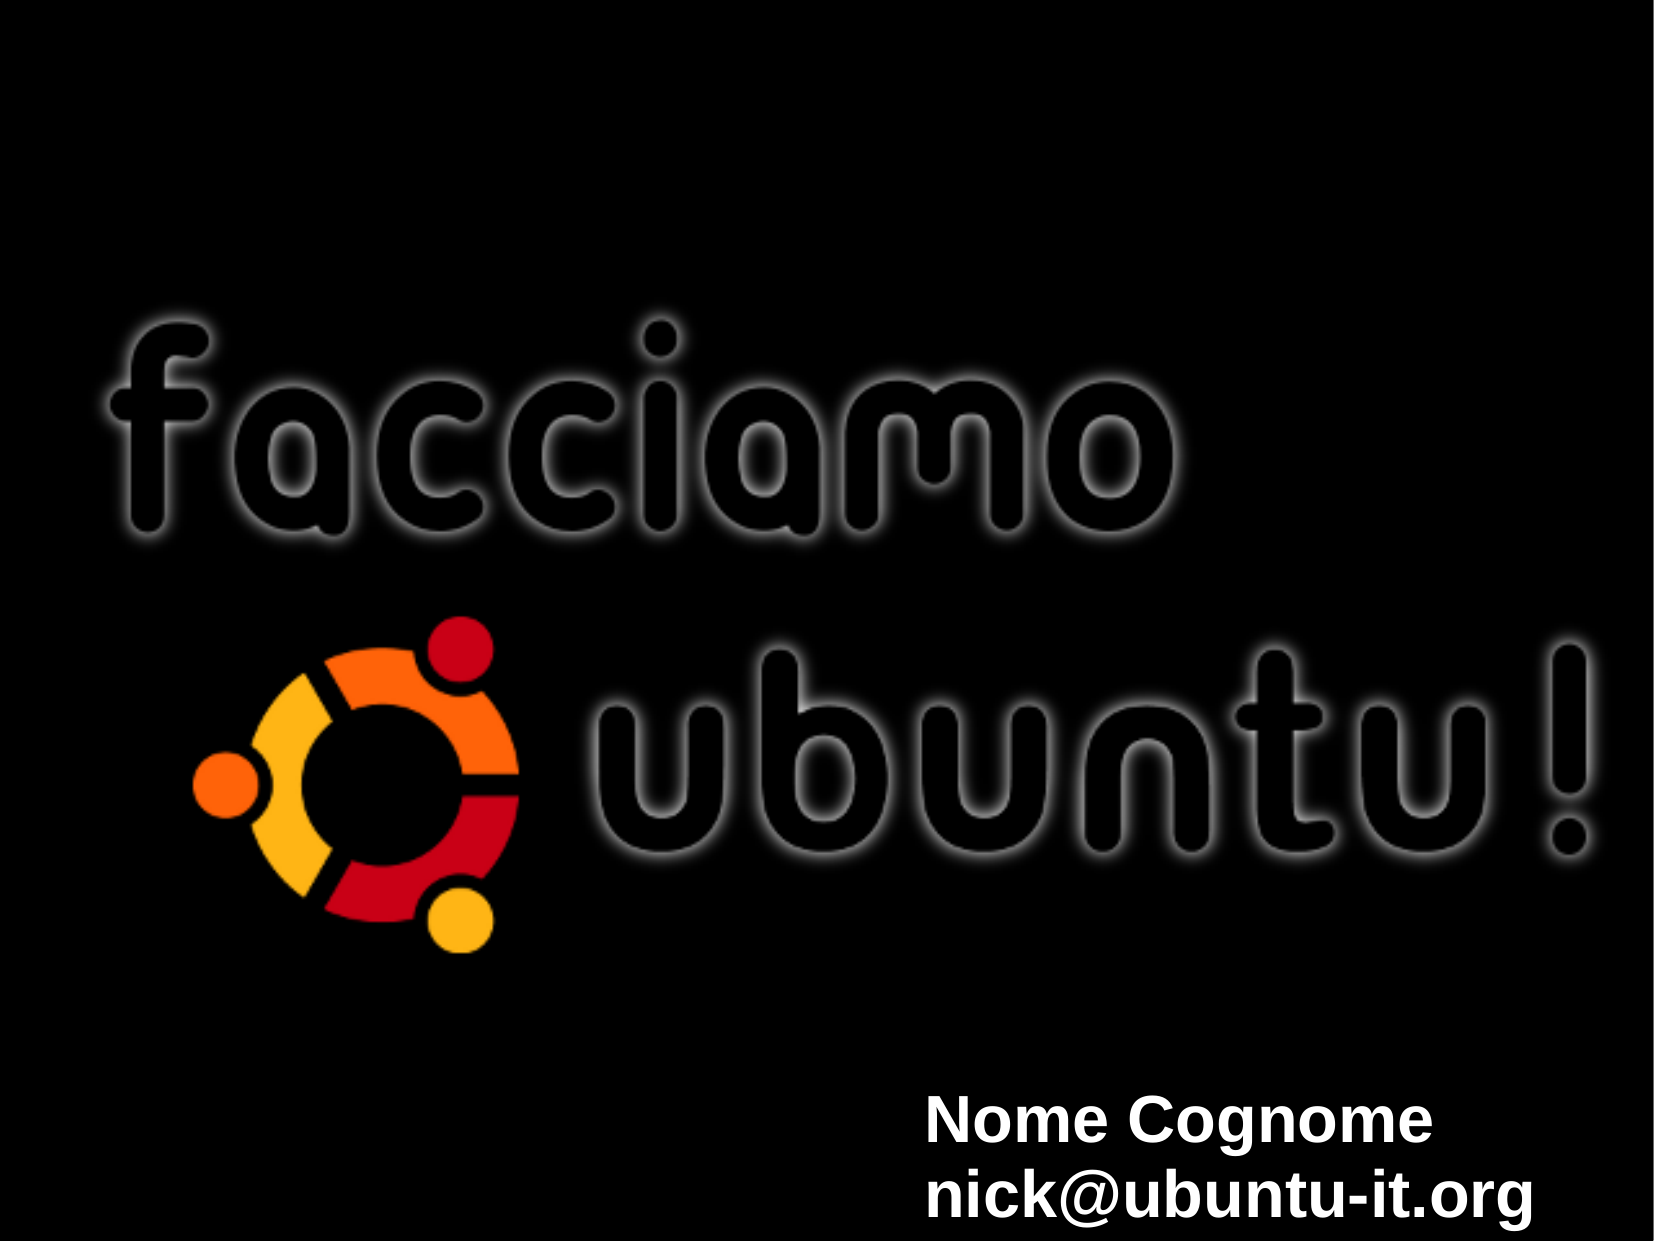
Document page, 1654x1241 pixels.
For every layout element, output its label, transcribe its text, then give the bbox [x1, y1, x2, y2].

text_box Nome Cognome nick@ubuntu-it.org [909, 1074, 1648, 1240]
picture [0, 0, 1654, 1241]
